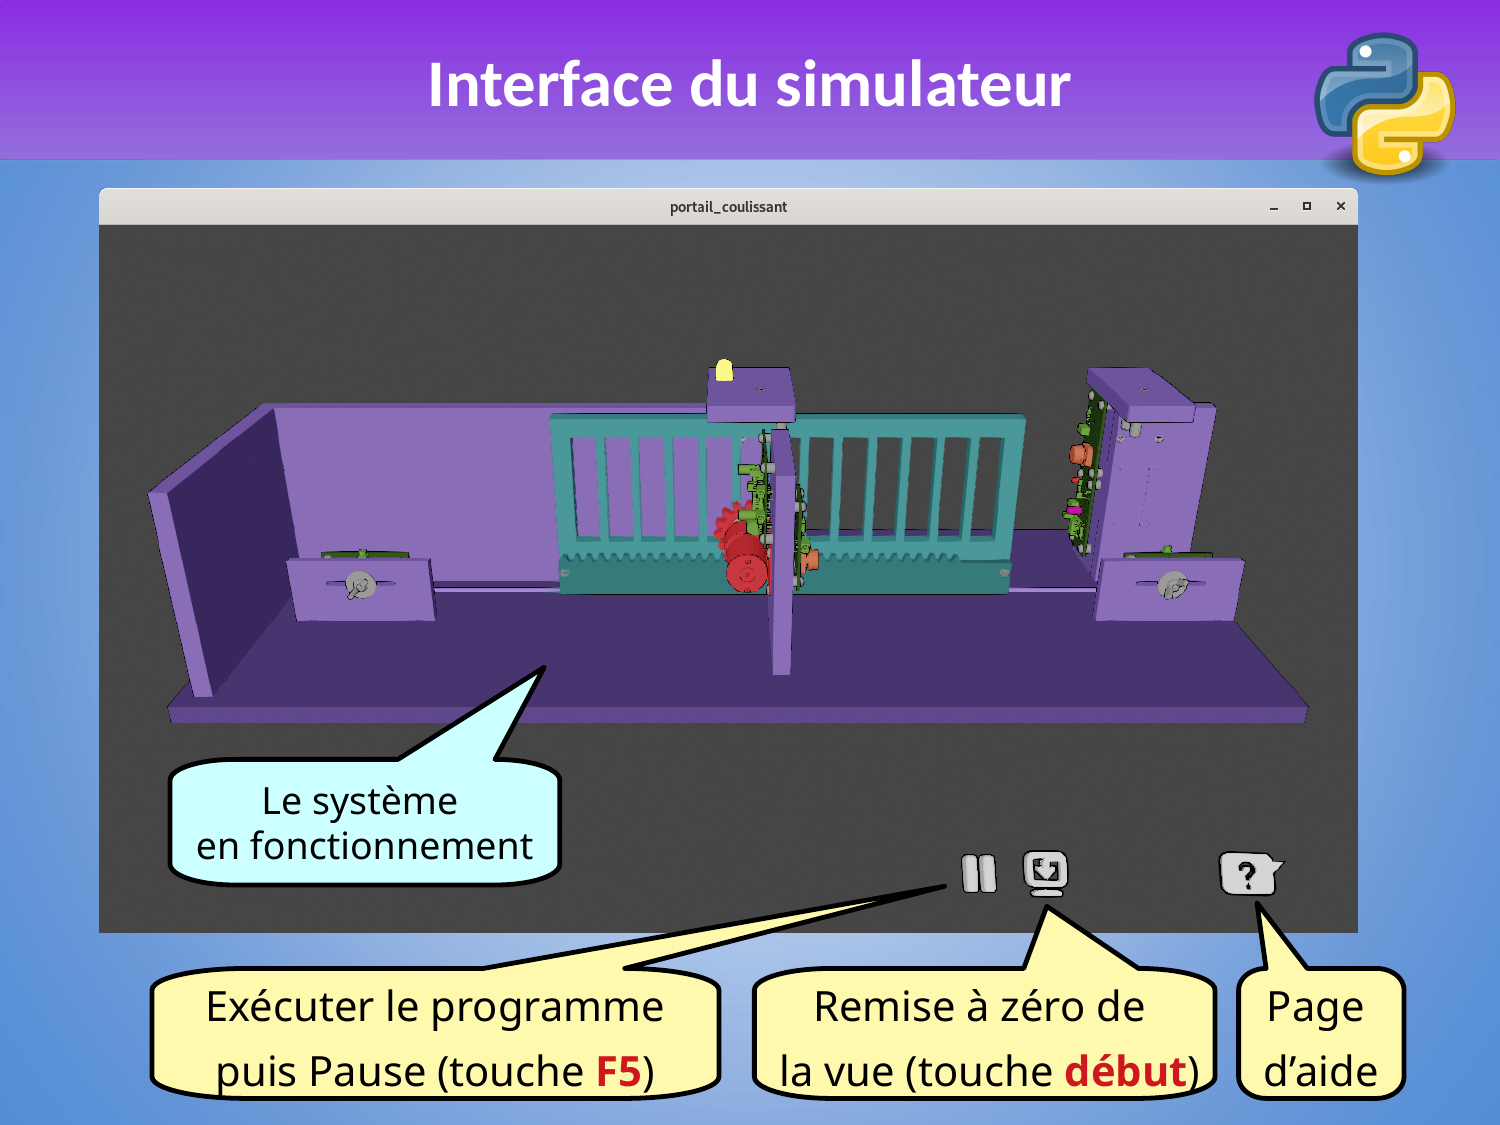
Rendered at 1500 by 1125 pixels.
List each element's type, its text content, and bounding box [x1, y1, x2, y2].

text_box Exécuter le programme puis Pause (touche F5) [152, 886, 945, 1099]
picture [0, 29, 1500, 1125]
text_box Interface du simulateur [0, 0, 1500, 159]
text_box Le système en fonctionnement [170, 667, 560, 886]
text_box Remise à zéro de la vue (touche début) [754, 906, 1216, 1099]
text_box Page d’aide [1238, 902, 1405, 1099]
